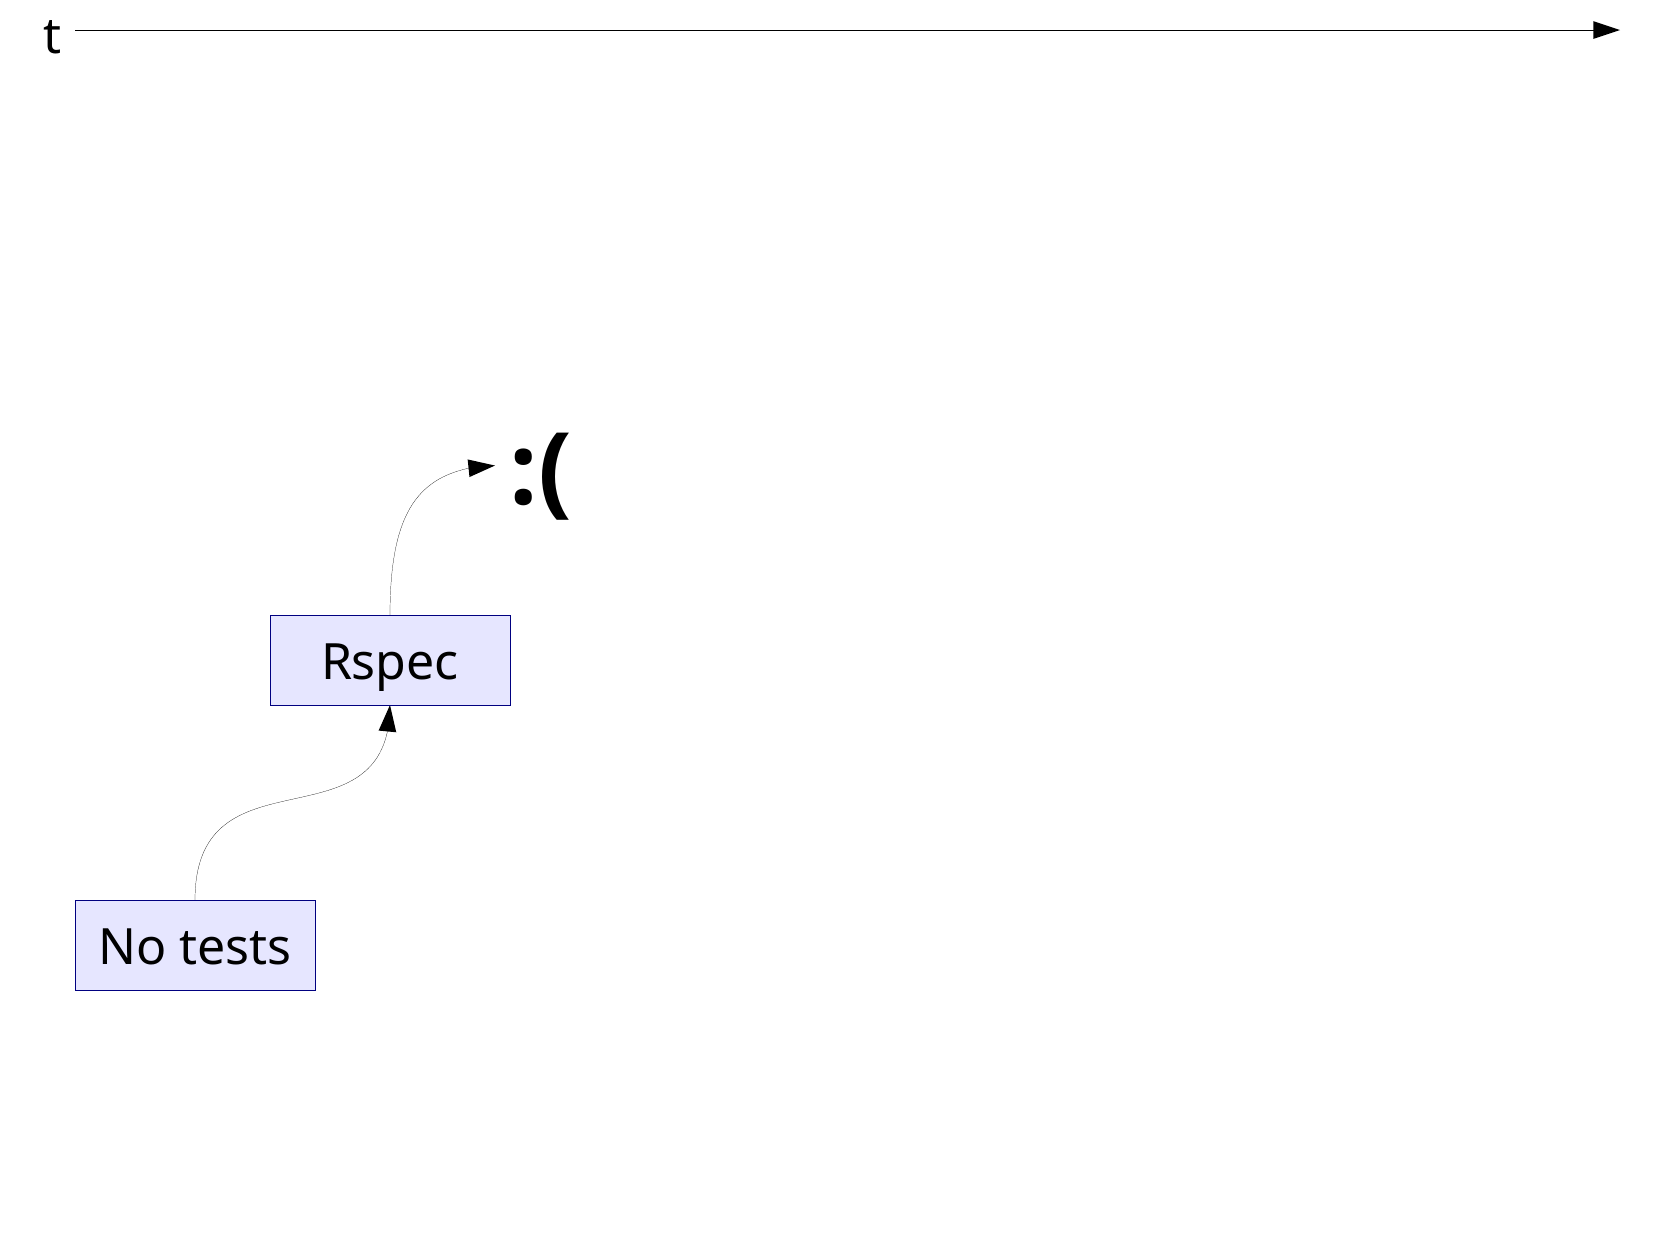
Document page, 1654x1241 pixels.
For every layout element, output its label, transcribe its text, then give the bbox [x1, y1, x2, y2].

text_box t [28, 0, 76, 67]
text_box :( [495, 390, 588, 522]
text_box No tests [75, 900, 316, 991]
text_box Rspec [270, 615, 511, 706]
